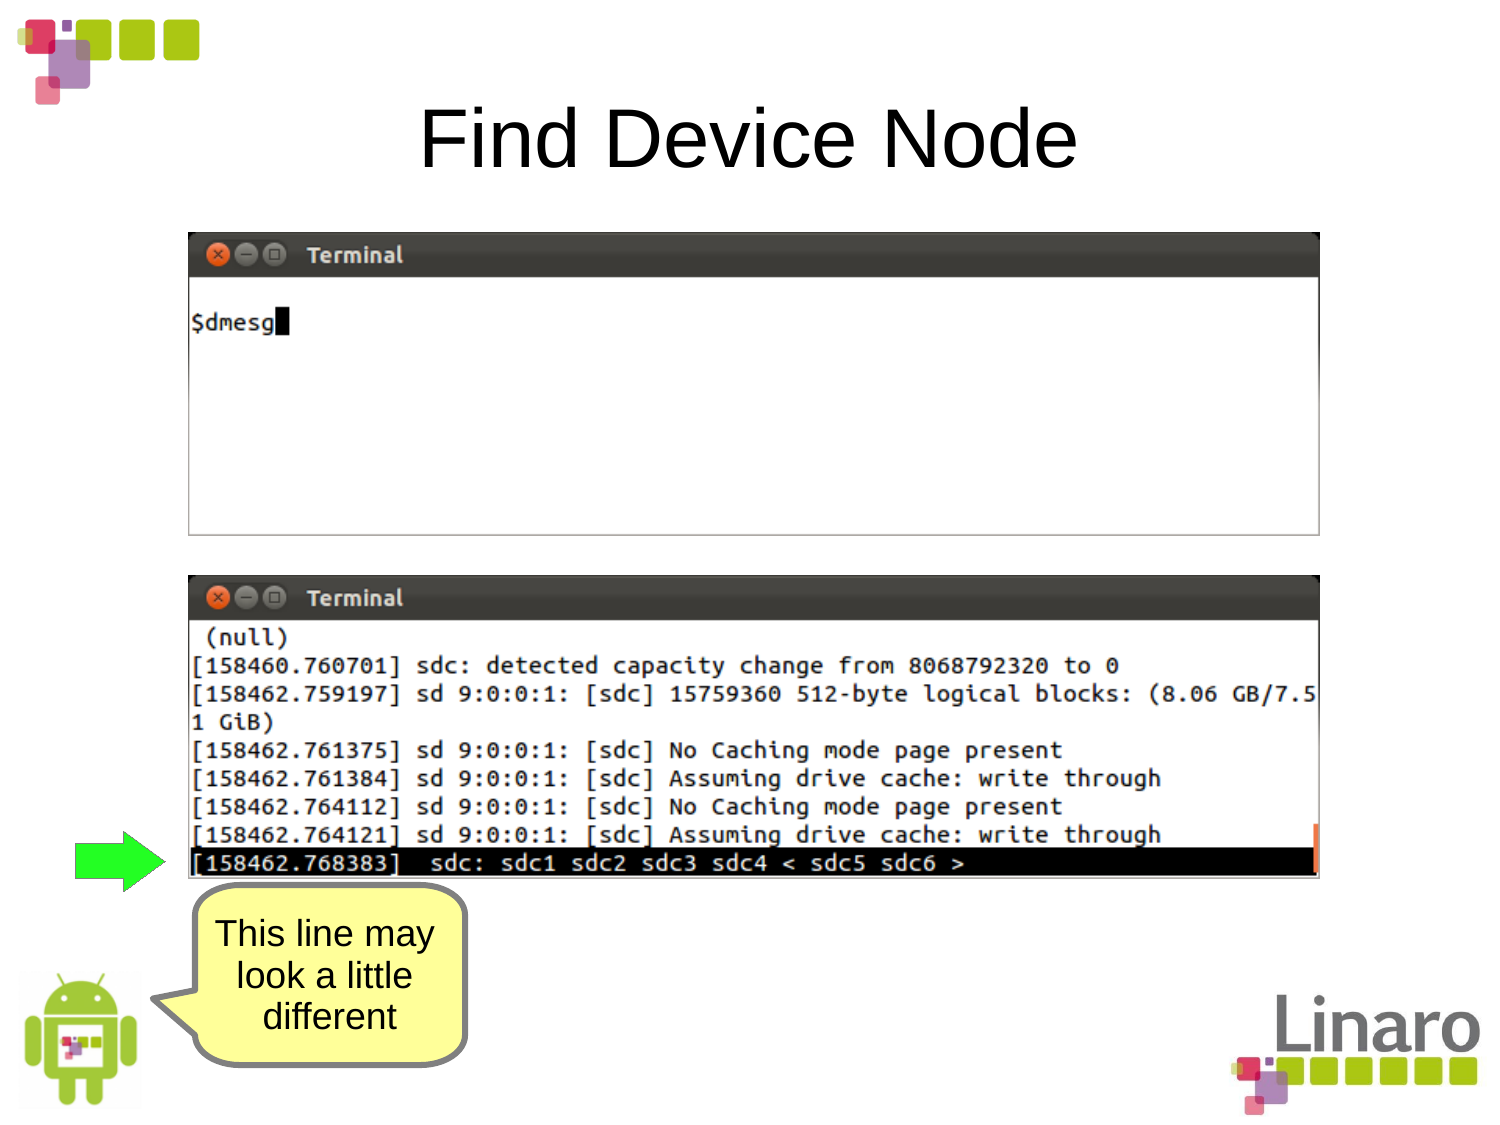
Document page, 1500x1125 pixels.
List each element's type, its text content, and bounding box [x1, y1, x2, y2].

picture [16, 12, 205, 121]
text_box This line may look a little different [152, 885, 466, 1066]
text_box [75, 831, 166, 892]
picture [1219, 986, 1491, 1123]
title Find Device Node [74, 44, 1425, 233]
picture [18, 971, 142, 1109]
picture [188, 575, 1320, 879]
picture [188, 232, 1320, 536]
